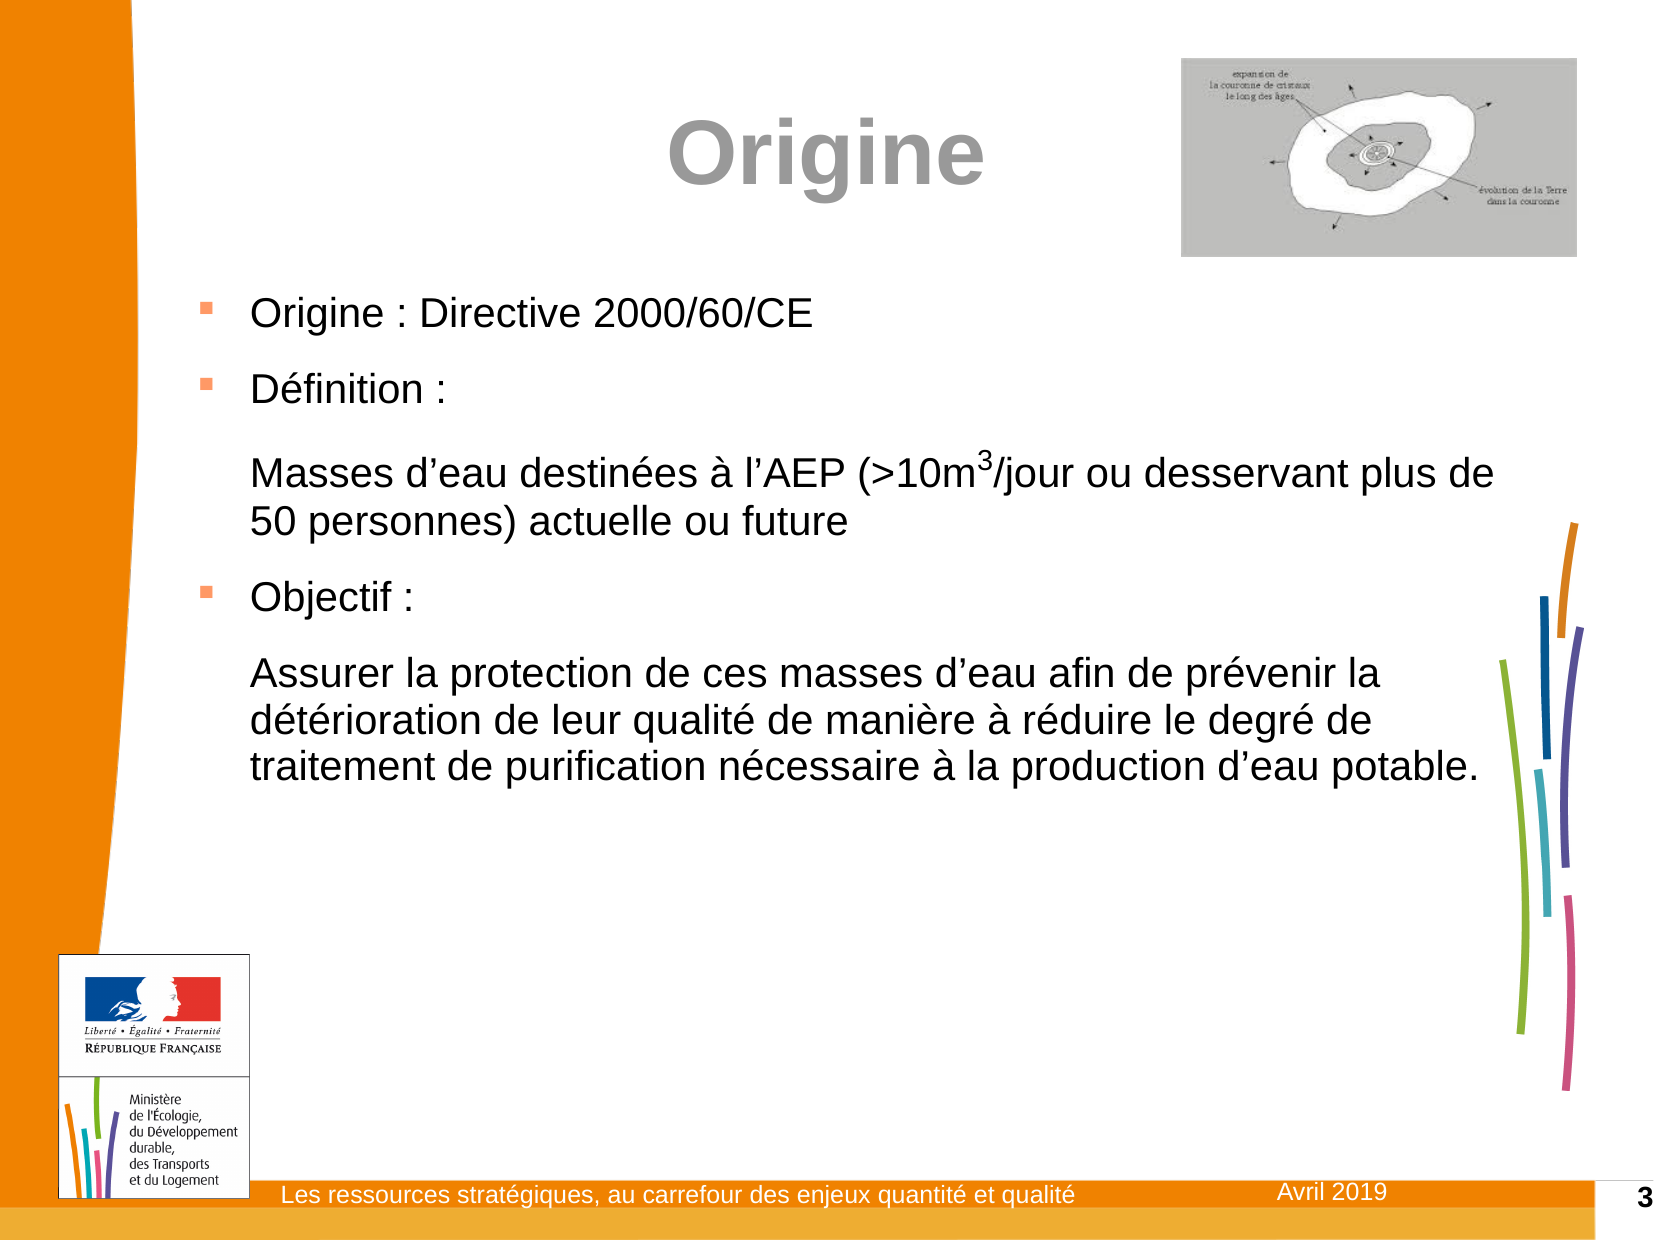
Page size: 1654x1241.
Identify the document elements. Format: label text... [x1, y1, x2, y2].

list Origine : Directive 2000/60/CE Définition : Masses d’eau destinées à l’AEP (>10m3/jour ou desservant plus de 50 personnes) actuelle ou future Objectif : Assurer la protection de ces masses d’eau afin de prévenir la détérioration de leur qualité de manière à réduire le degré de traitement de purification nécessaire à la production d’eau potable. [179, 290, 1509, 1010]
title Origine [82, 49, 1571, 257]
picture [0, 0, 1654, 1240]
